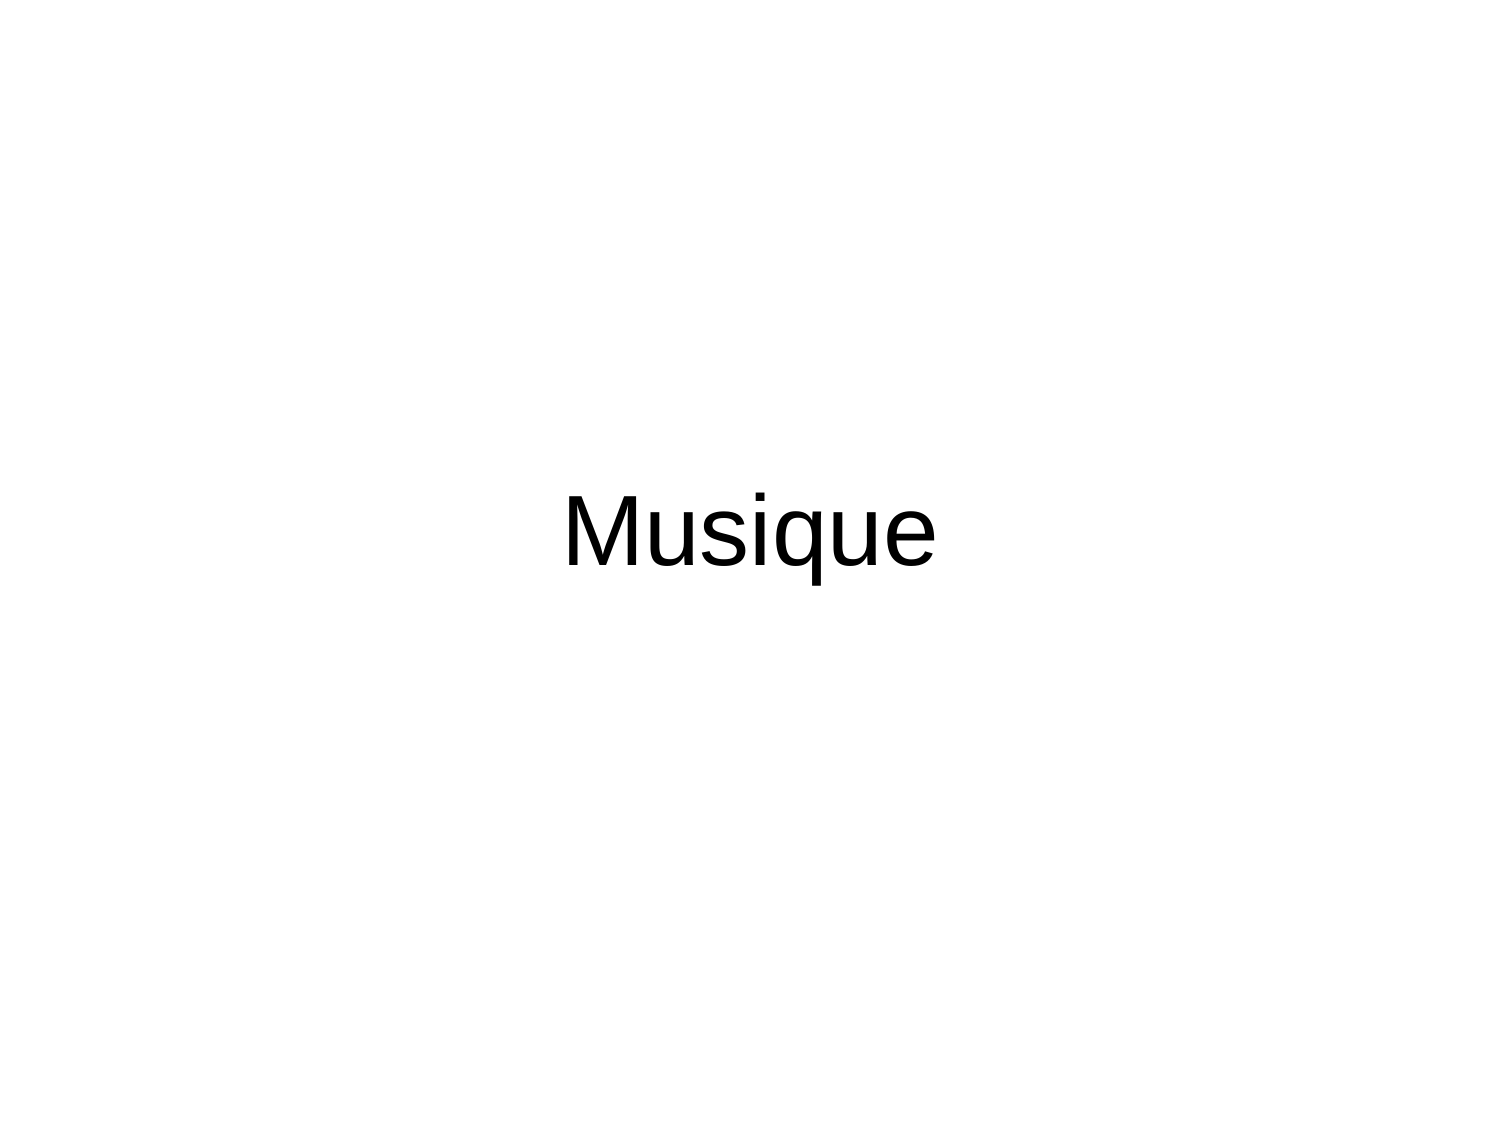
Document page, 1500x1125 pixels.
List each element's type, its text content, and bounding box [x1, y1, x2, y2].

title Musique [112, 437, 1388, 625]
